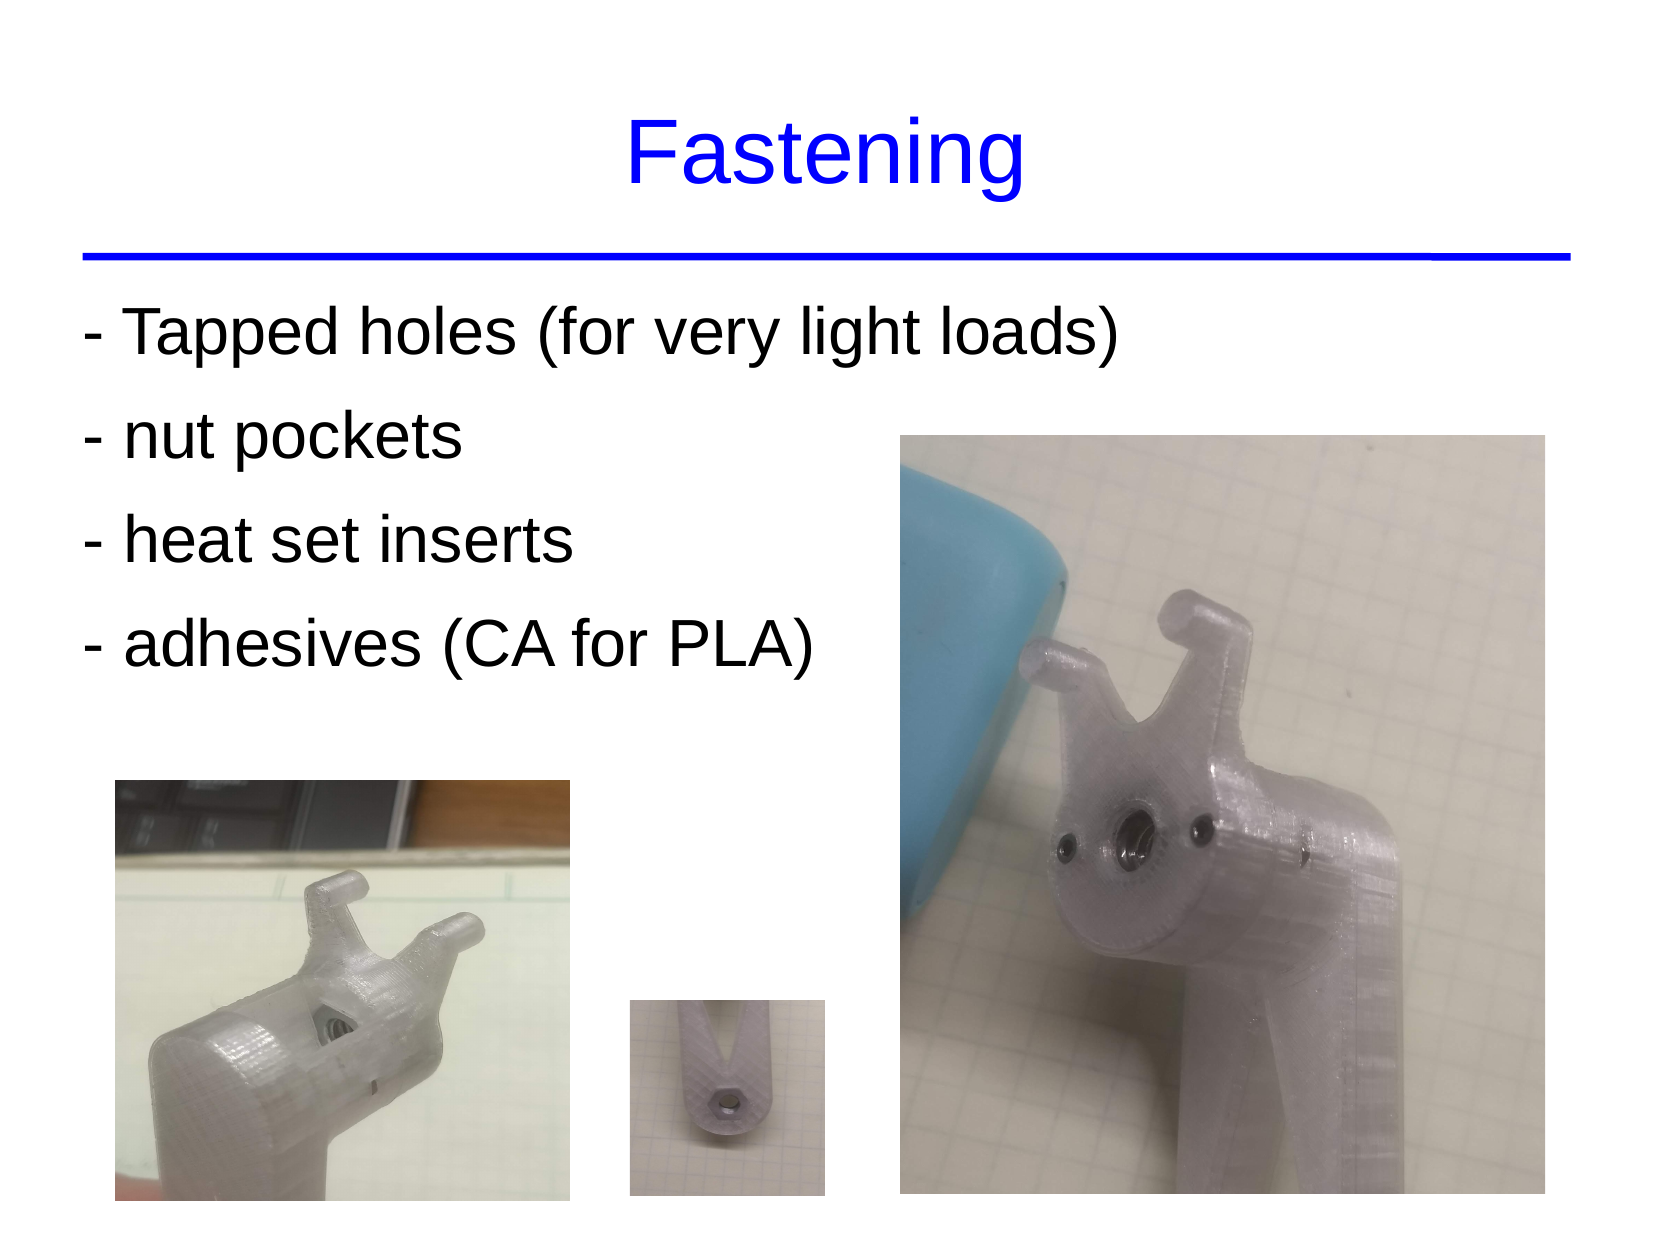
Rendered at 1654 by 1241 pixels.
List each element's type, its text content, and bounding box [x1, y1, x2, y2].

picture [900, 435, 1546, 1194]
title Fastening [82, 49, 1571, 256]
list - Tapped holes (for very light loads) - nut pockets - heat set inserts - adhesives (CA for PLA) [82, 290, 1571, 1009]
picture [630, 1000, 825, 1196]
picture [115, 780, 571, 1201]
